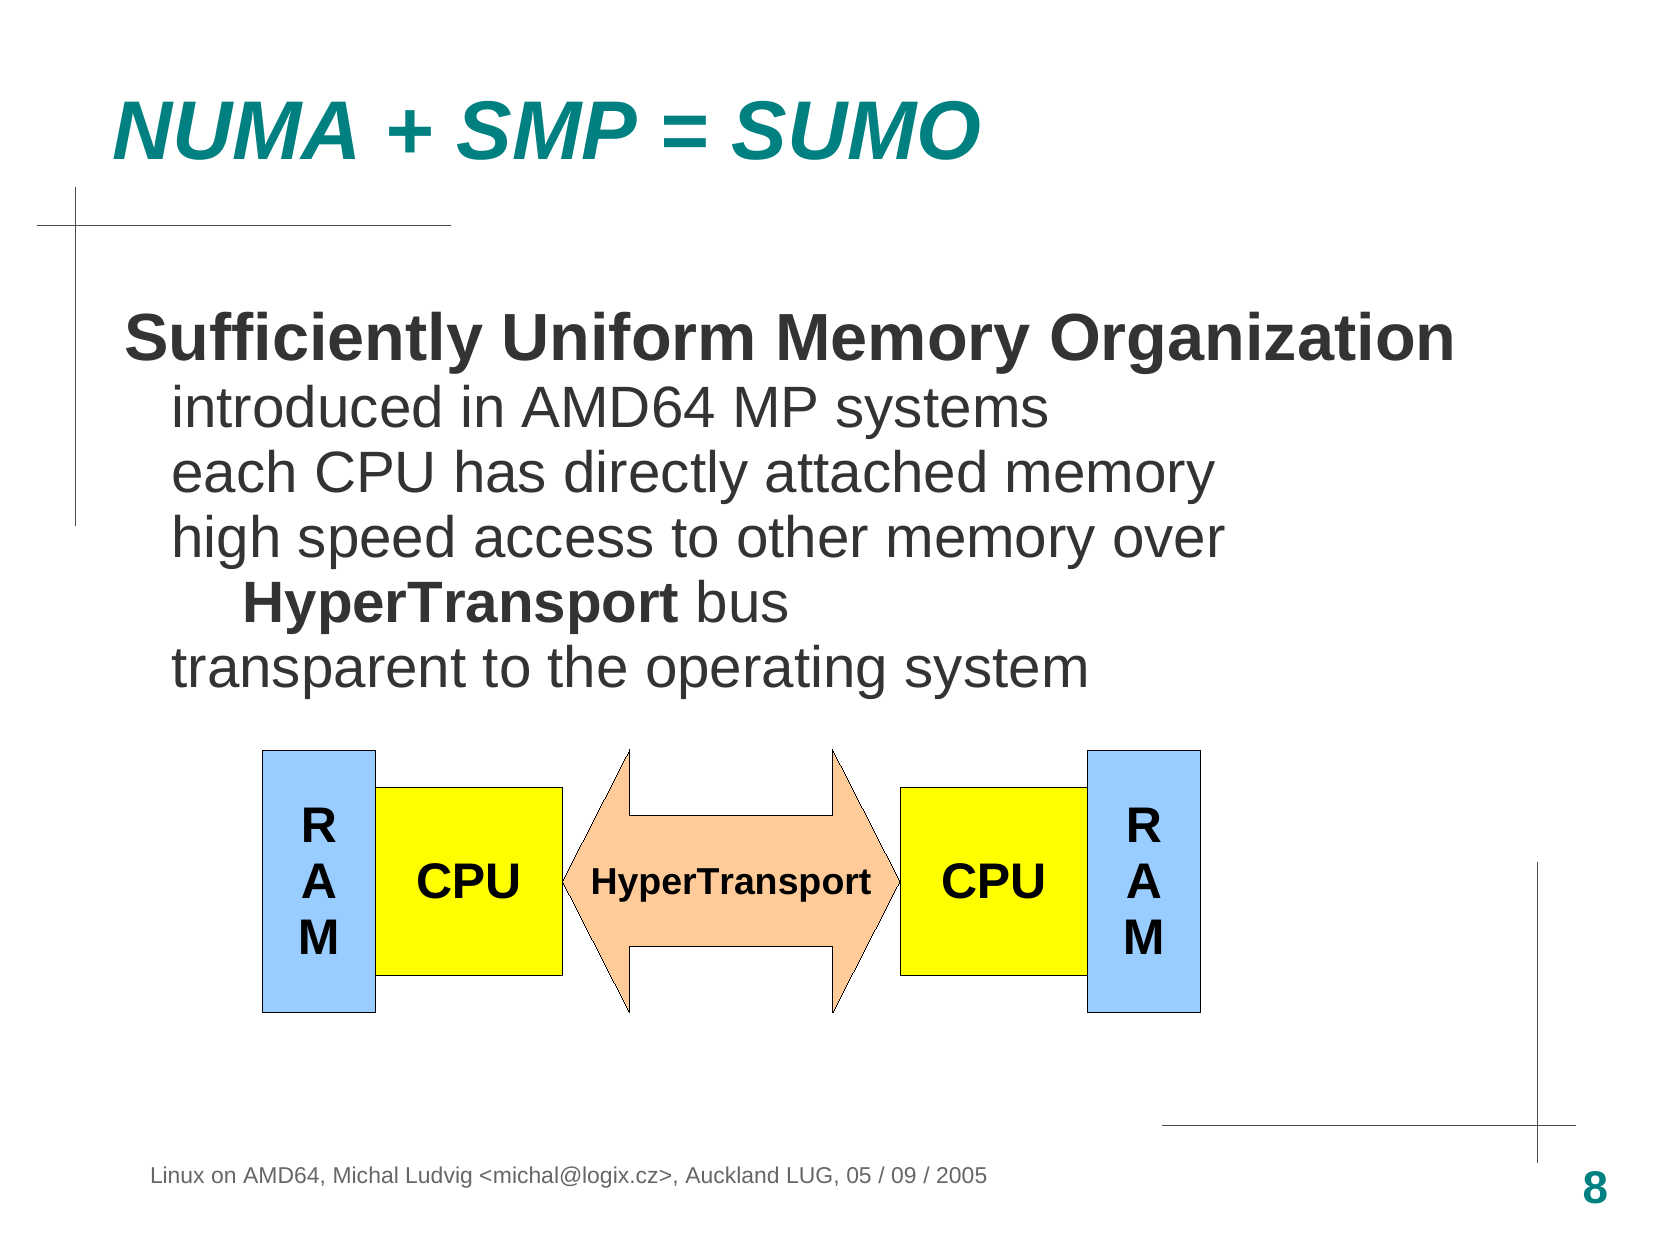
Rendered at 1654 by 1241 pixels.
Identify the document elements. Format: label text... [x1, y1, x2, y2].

text_box HyperTransport [563, 749, 900, 1013]
list Sufficiently Uniform Memory Organization introduced in AMD64 MP systems each CPU has directly attached memory high speed access to other memory over HyperTransport bus transparent to the operating system [112, 262, 1538, 1088]
title NUMA + SMP = SUMO [112, 37, 1576, 226]
text_box R A M [262, 750, 376, 1013]
text_box CPU [900, 787, 1087, 976]
text_box CPU [375, 787, 563, 976]
text_box R A M [1087, 750, 1201, 1013]
